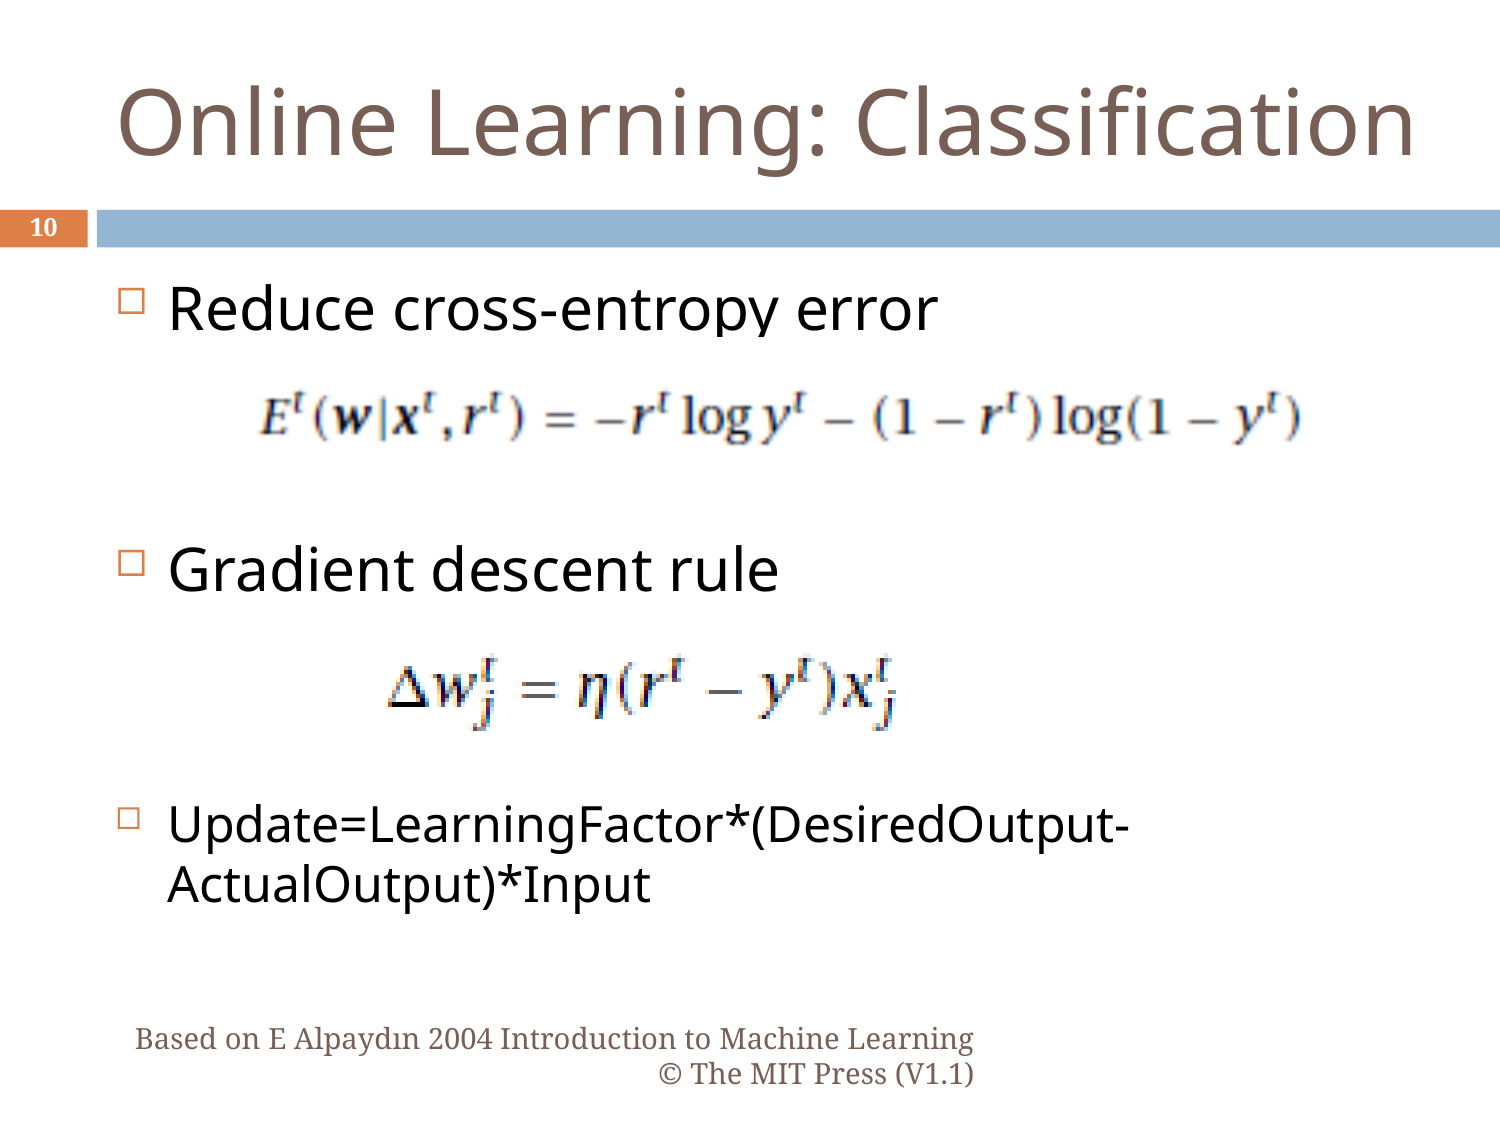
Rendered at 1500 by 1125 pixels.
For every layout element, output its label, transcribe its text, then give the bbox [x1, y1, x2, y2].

text_box <number> [0, 208, 88, 249]
text_box Based on E Alpaydın 2004 Introduction to Machine Learning © The MIT Press (V1.1) [99, 1025, 990, 1085]
picture [230, 337, 1349, 489]
title Online Learning: Classification [100, 1, 1438, 237]
picture [360, 609, 925, 756]
list Reduce cross-entropy error Gradient descent rule Update=LearningFactor*(DesiredOutput-ActualOutput)*Input [100, 262, 1459, 941]
